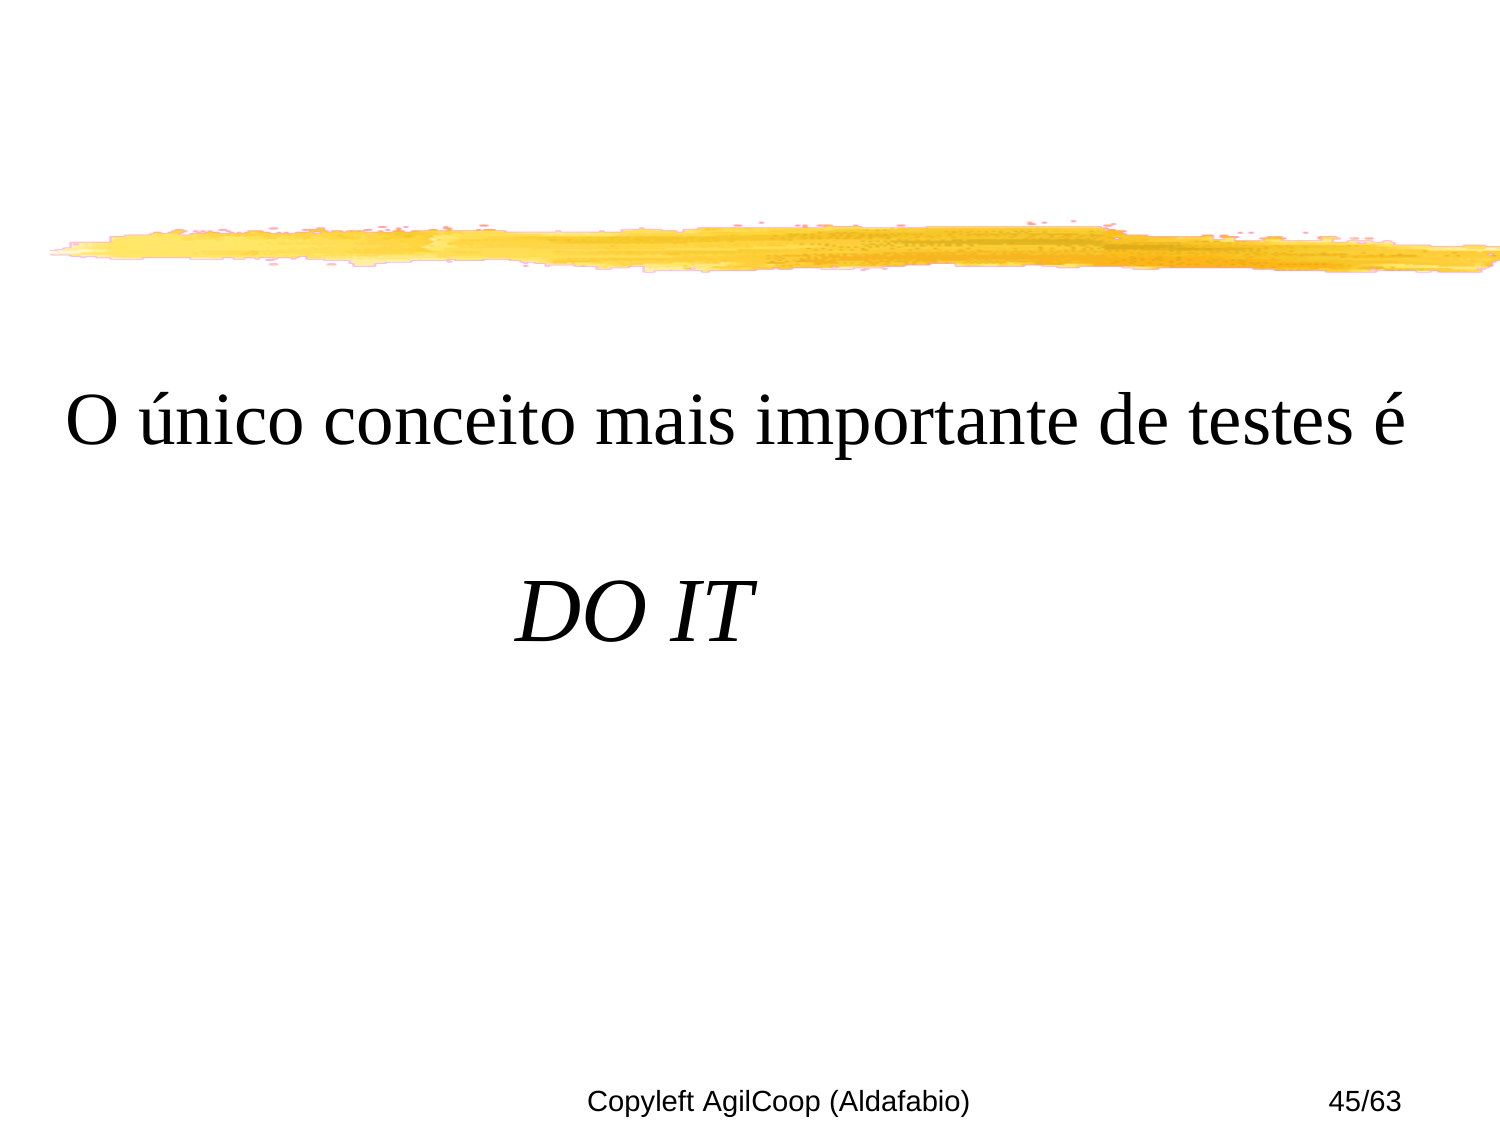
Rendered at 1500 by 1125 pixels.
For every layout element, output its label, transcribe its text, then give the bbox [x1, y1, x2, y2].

text_box O único conceito mais importante de testes é DO IT [50, 362, 1423, 668]
picture [50, 215, 1500, 284]
